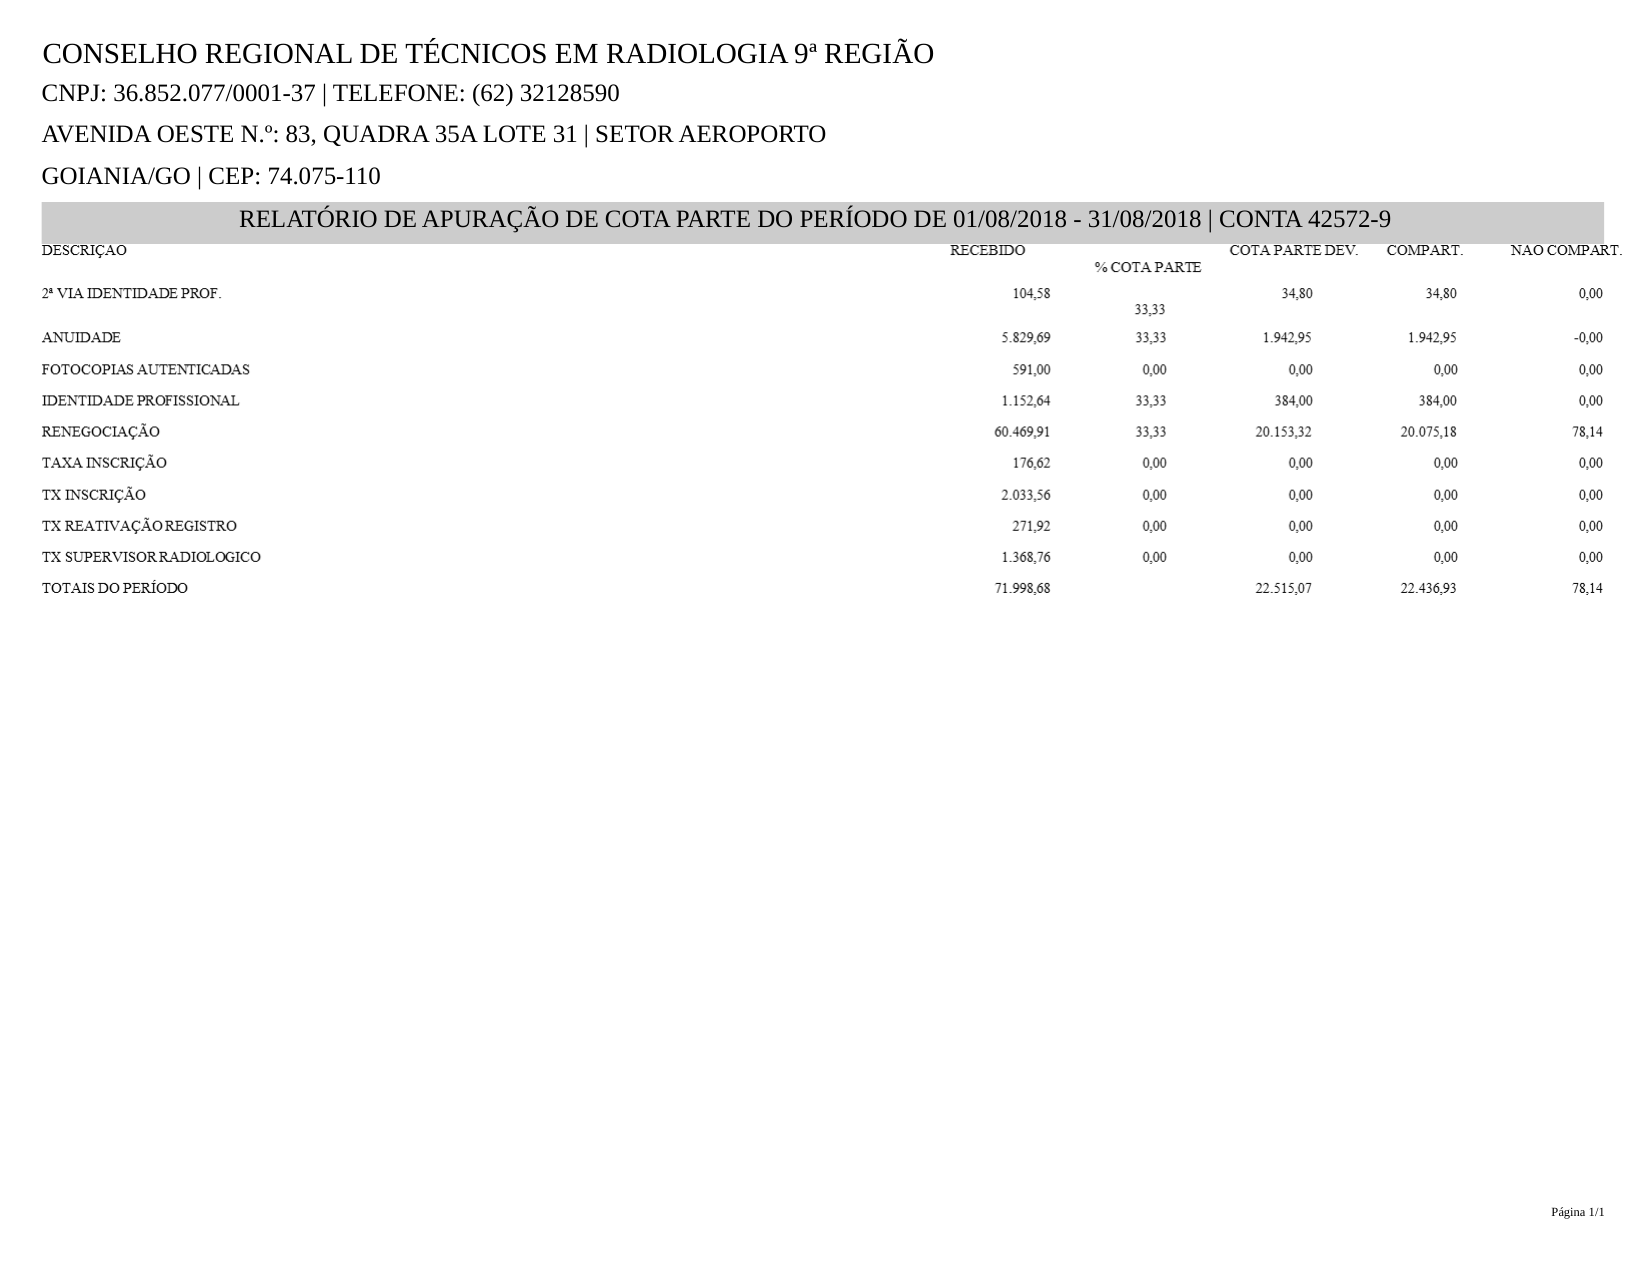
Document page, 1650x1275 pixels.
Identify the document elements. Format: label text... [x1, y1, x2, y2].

text_box RELATÓRIO DE APURAÇÃO DE COTA PARTE DO PERÍODO DE 01/08/2018 - 31/08/2018 | CONTA 42572-9 [41, 202, 1605, 244]
text_box Página 1/1 [1549, 1204, 1607, 1222]
picture [35, 236, 1627, 613]
text_box CONSELHO REGIONAL DE TÉCNICOS EM RADIOLOGIA 9ª REGIÃO CNPJ: 36.852.077/0001-37 | TELEFONE: (62) 32128590 AVENIDA OESTE N.º: 83, QUADRA 35A LOTE 31 | SETOR AEROPORTO GOIANIA/GO | CEP: 74.075-110 [39, 33, 942, 189]
